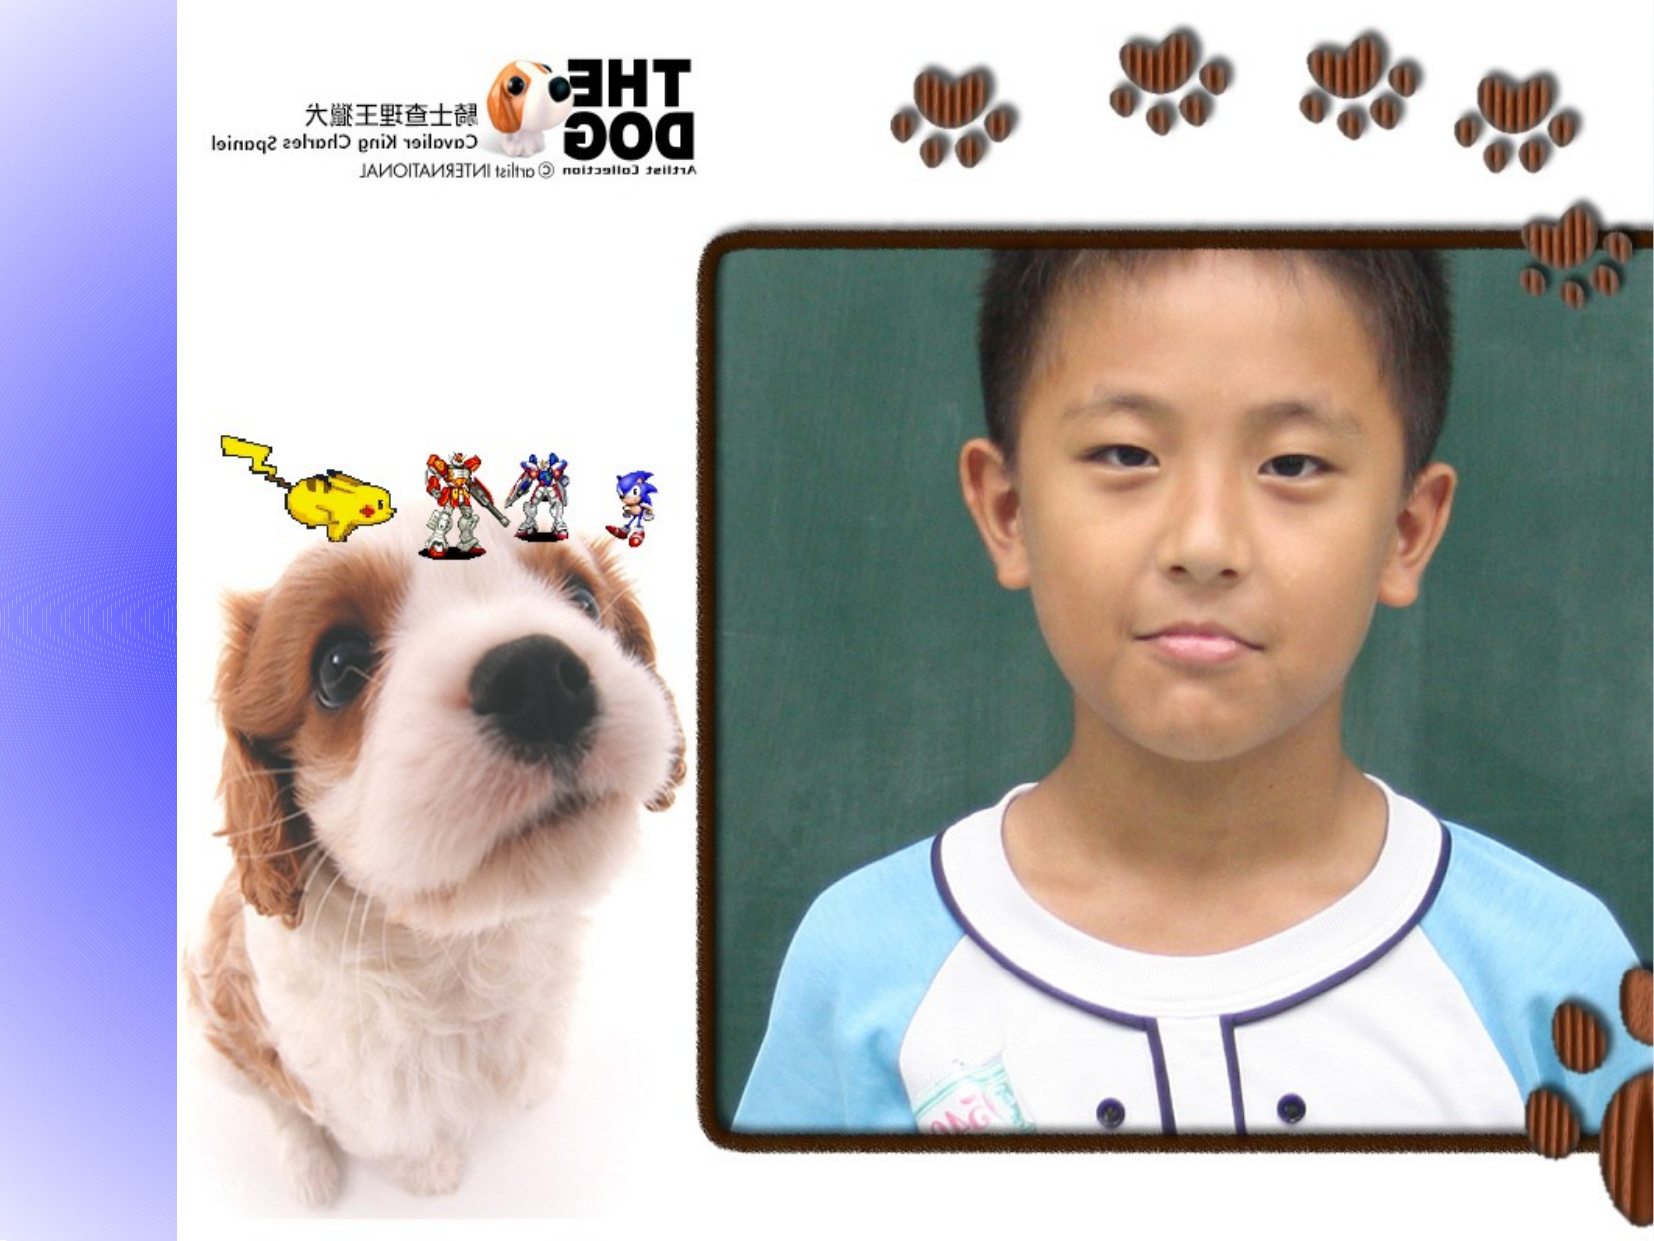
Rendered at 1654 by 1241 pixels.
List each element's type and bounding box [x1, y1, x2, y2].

text_box [662, 206, 739, 650]
picture [177, 0, 1654, 1241]
